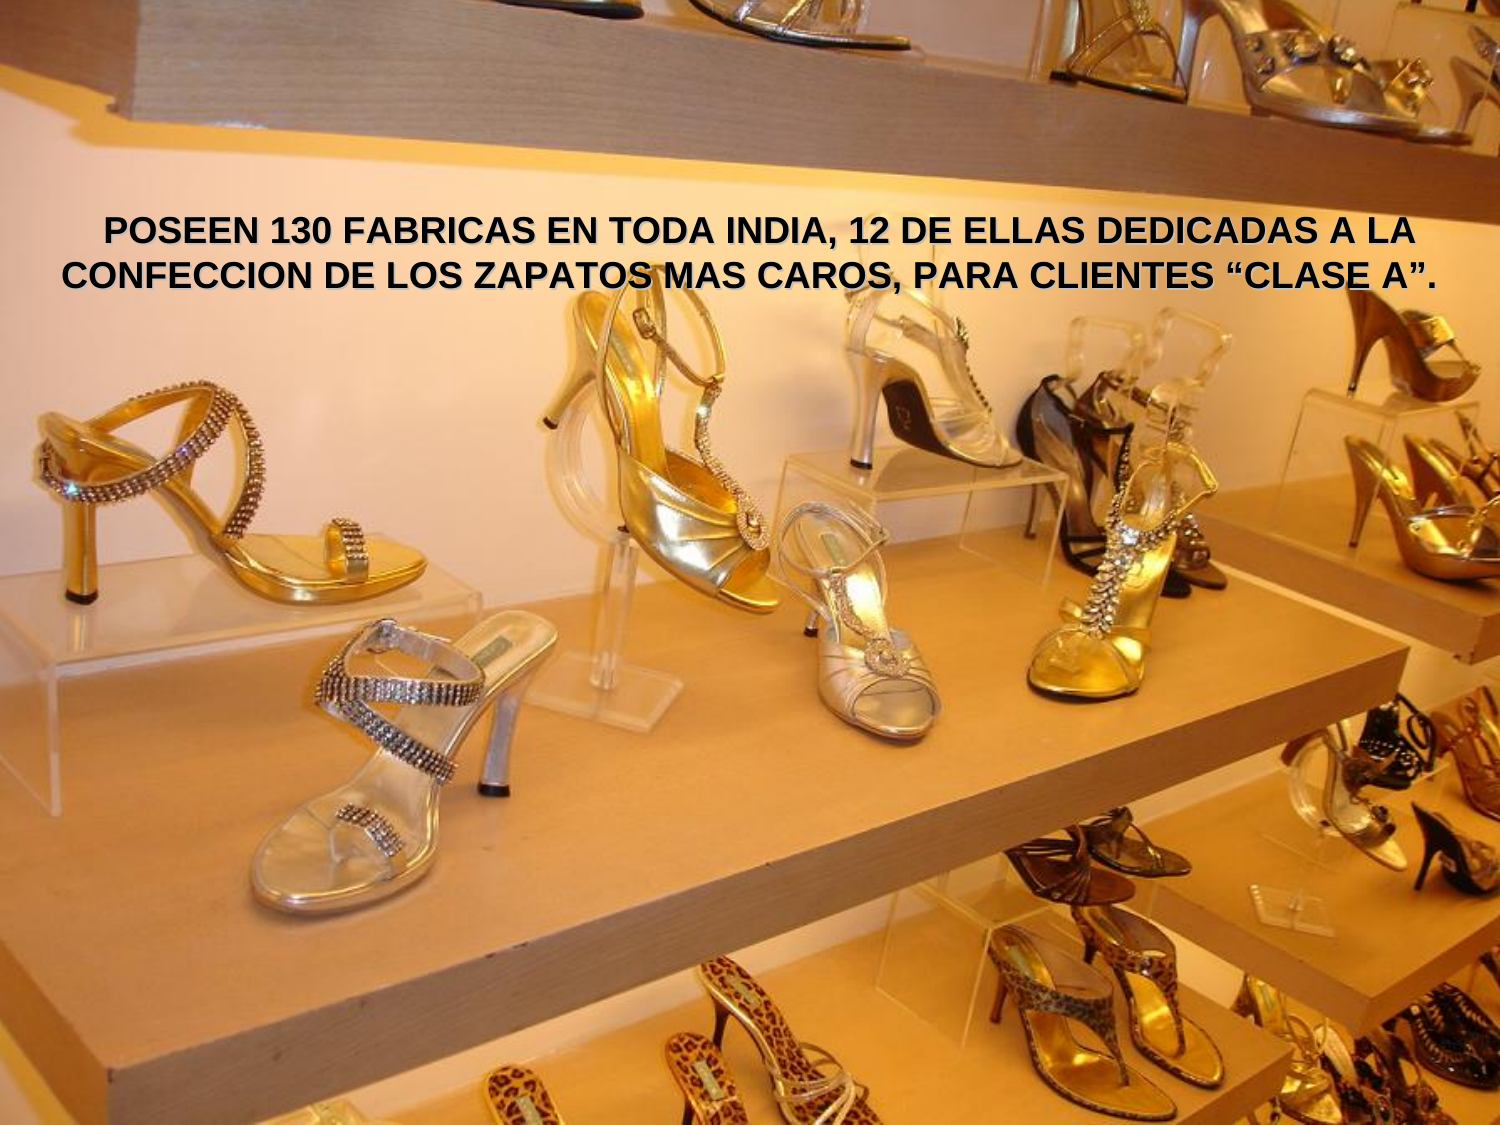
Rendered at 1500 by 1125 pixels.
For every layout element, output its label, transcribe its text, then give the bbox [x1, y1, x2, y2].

text_box POSEEN 130 FABRICAS EN TODA INDIA, 12 DE ELLAS DEDICADAS A LA CONFECCION DE LOS ZAPATOS MAS CAROS, PARA CLIENTES “CLASE A”. [0, 198, 1500, 305]
picture [0, 305, 1500, 1125]
picture [0, 0, 1500, 198]
